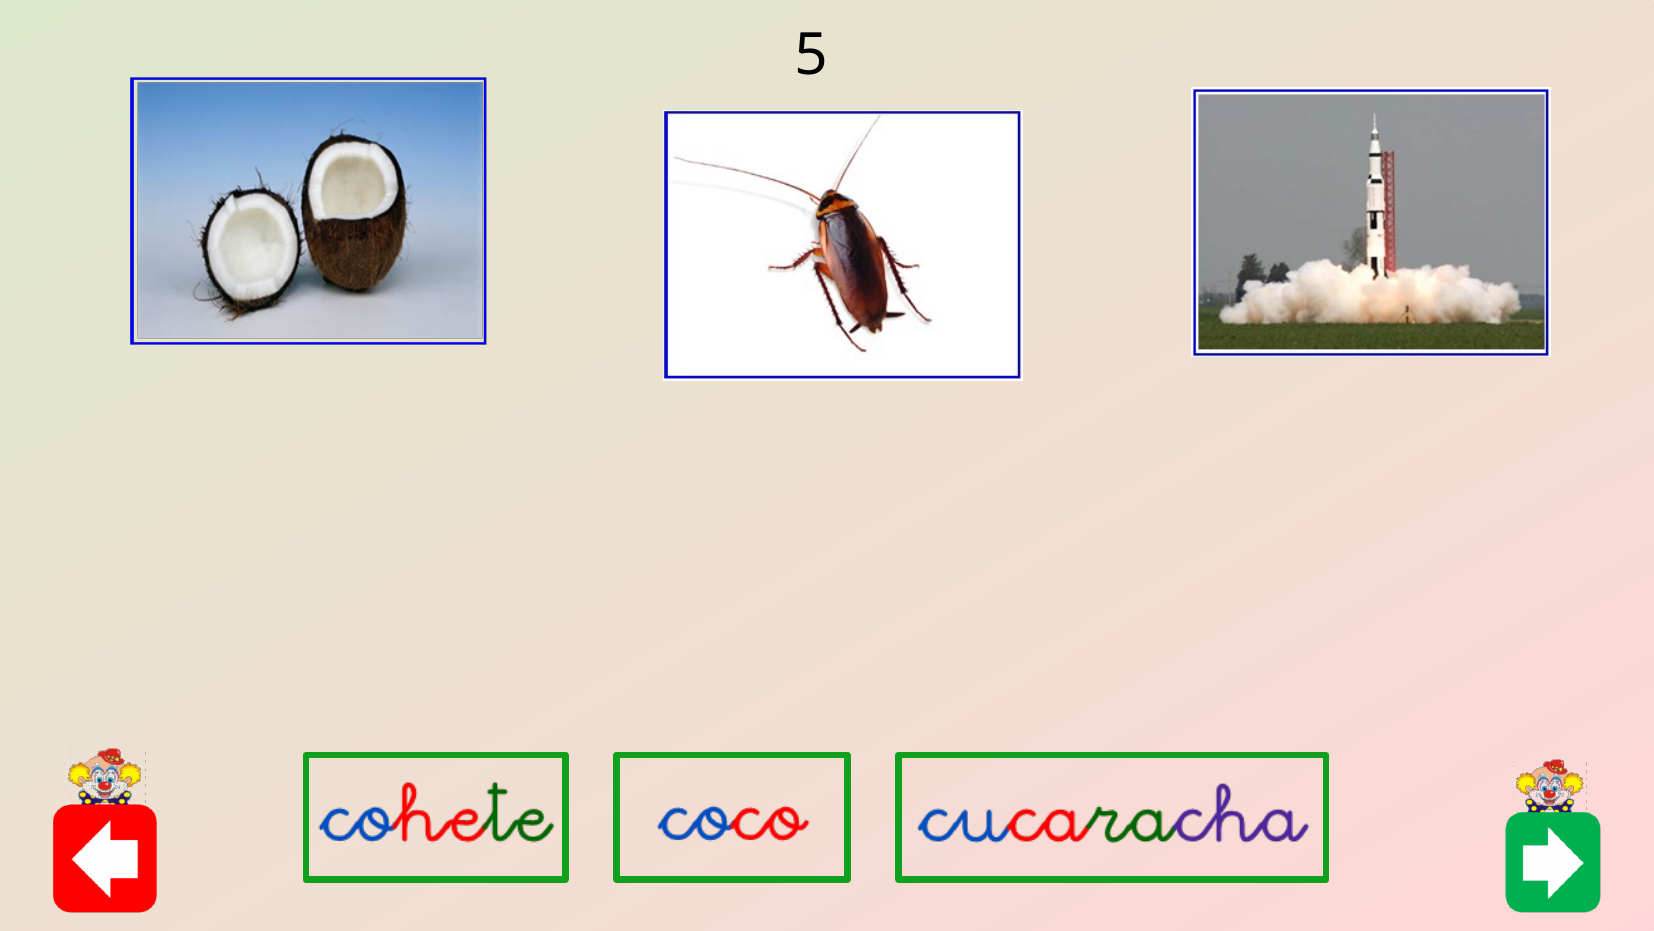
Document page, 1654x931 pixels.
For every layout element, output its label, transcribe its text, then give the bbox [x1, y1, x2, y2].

picture [52, 747, 157, 913]
picture [619, 758, 844, 877]
picture [129, 75, 489, 346]
picture [901, 758, 1323, 877]
picture [1191, 87, 1551, 358]
picture [1505, 758, 1601, 913]
picture [663, 110, 1023, 381]
text_box 5 [779, 10, 881, 87]
picture [309, 758, 562, 877]
